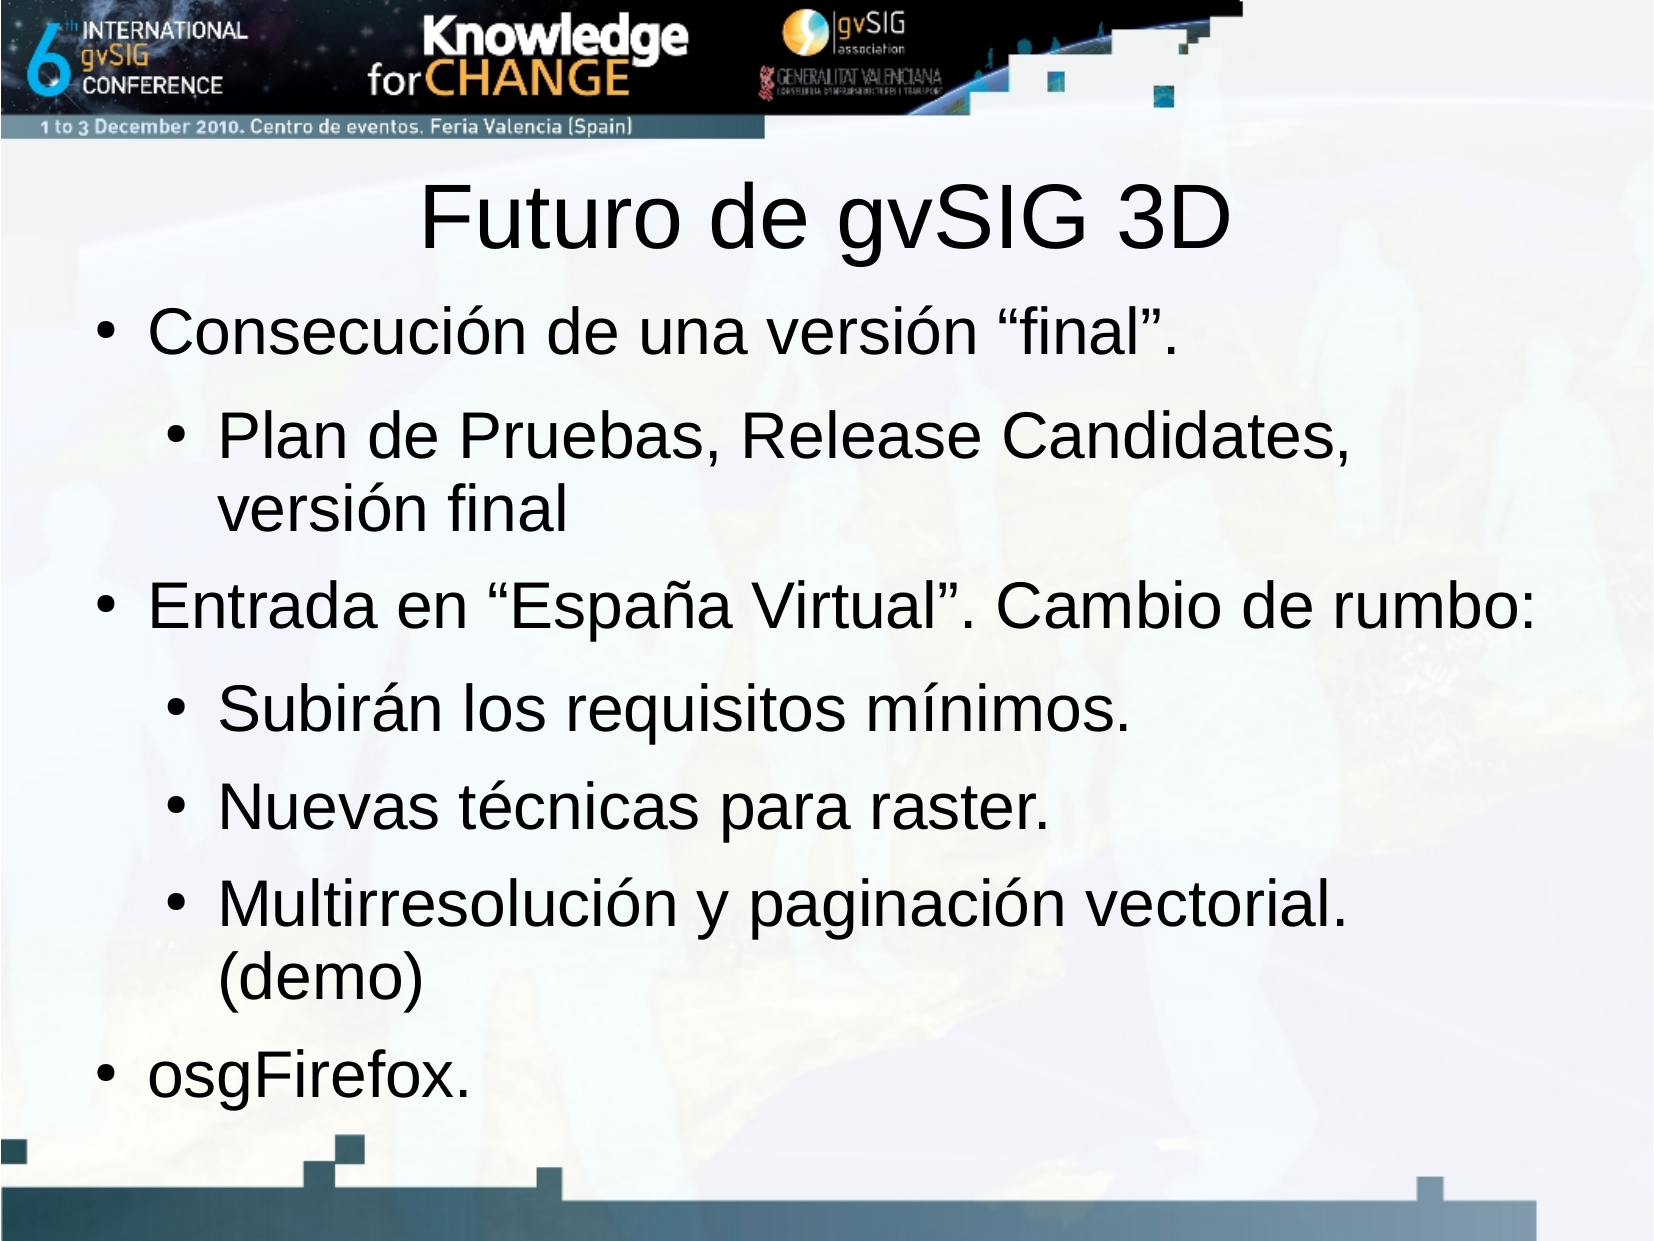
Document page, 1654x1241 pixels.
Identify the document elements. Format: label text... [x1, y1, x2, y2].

list Consecución de una versión “final”. Plan de Pruebas, Release Candidates, versión final Entrada en “España Virtual”. Cambio de rumbo: Subirán los requisitos mínimos. Nuevas técnicas para raster. Multirresolución y paginación vectorial. (demo) osgFirefox. [76, 295, 1565, 1114]
title Futuro de gvSIG 3D [82, 165, 1571, 269]
picture [1, 0, 1654, 1241]
